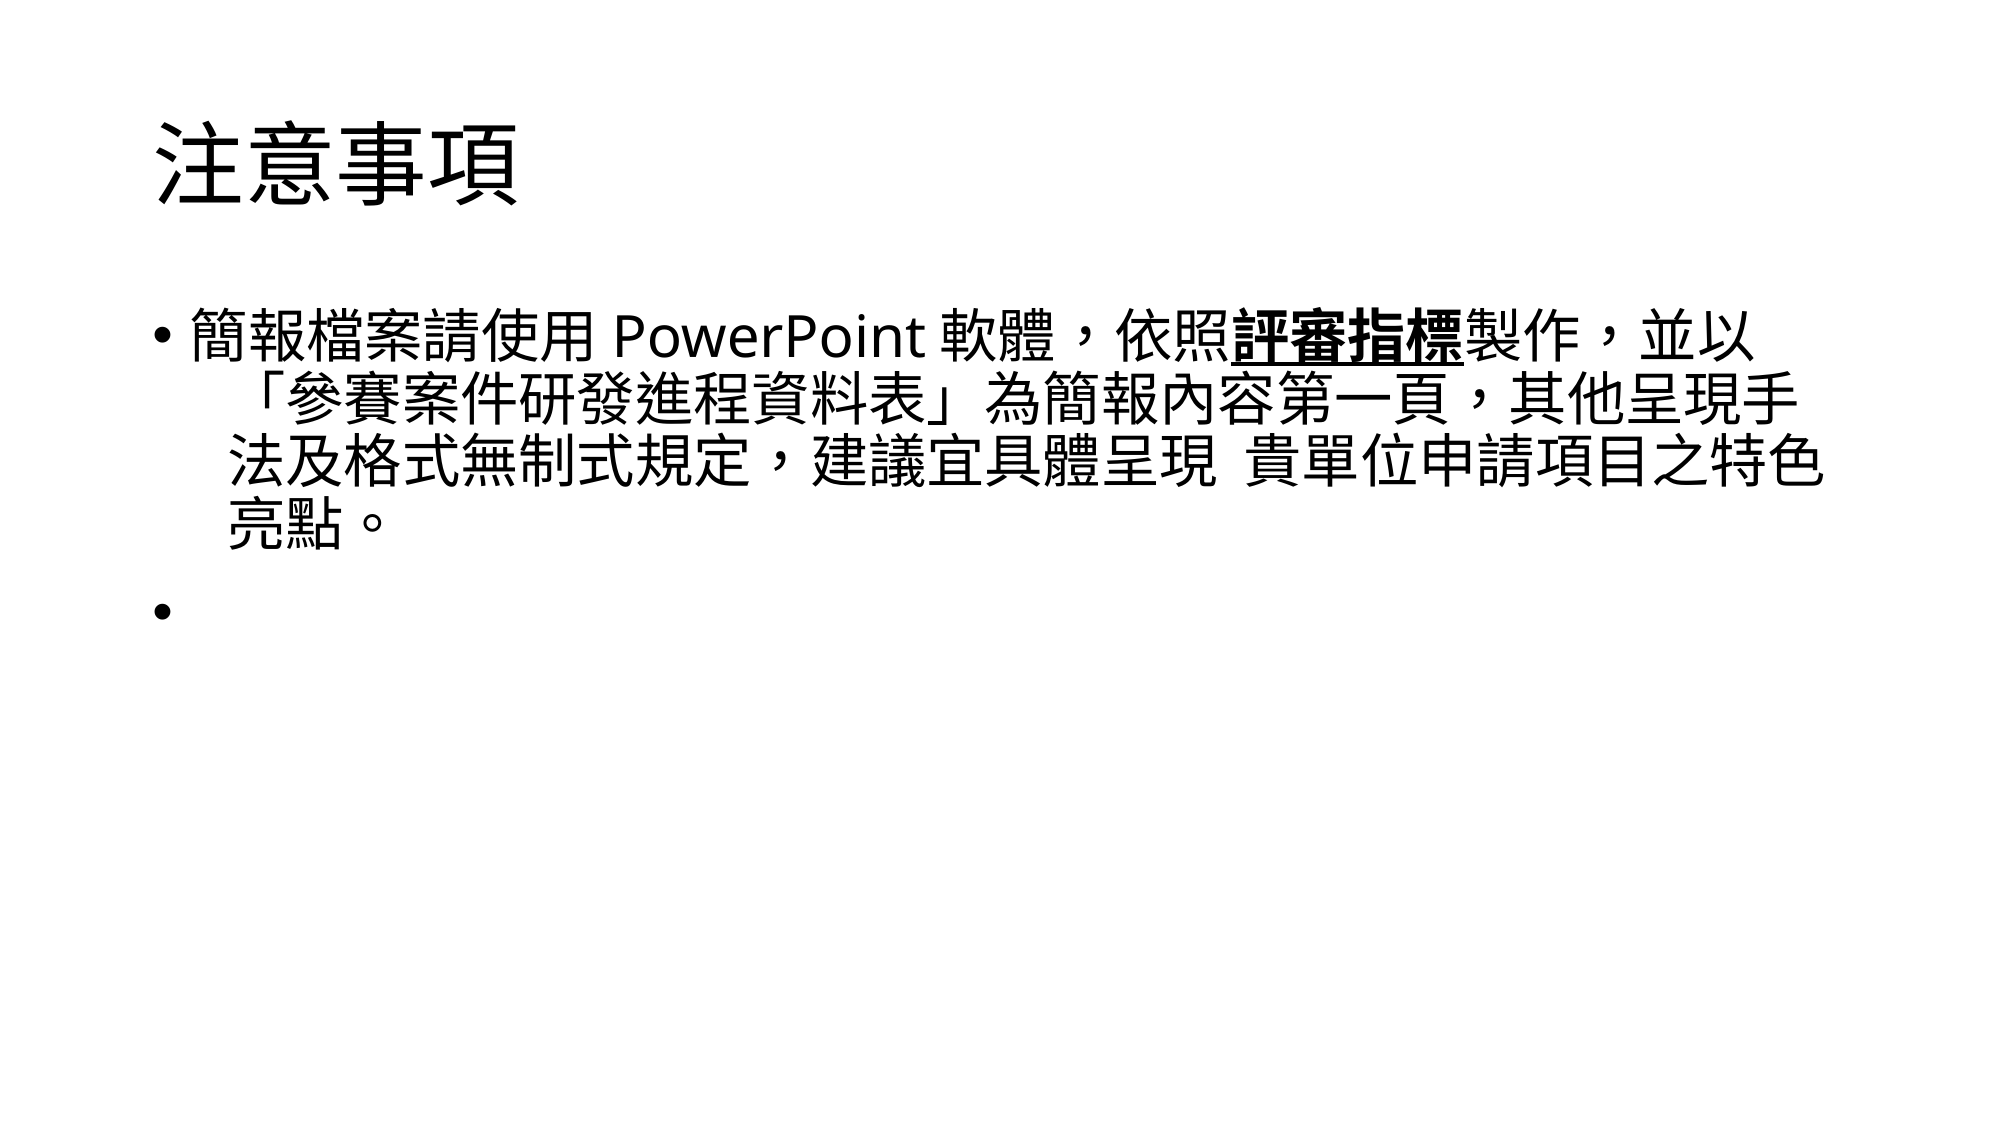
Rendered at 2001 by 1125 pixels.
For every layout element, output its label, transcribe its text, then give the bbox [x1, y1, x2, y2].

title 注意事項 [137, 59, 1863, 278]
list 簡報檔案請使用PowerPoint軟體，依照評審指標製作，並以「參賽案件研發進程資料表」為簡報內容第一頁，其他呈現手法及格式無制式規定，建議宜具體呈現 貴單位申請項目之特色亮點。 [137, 299, 1863, 1014]
